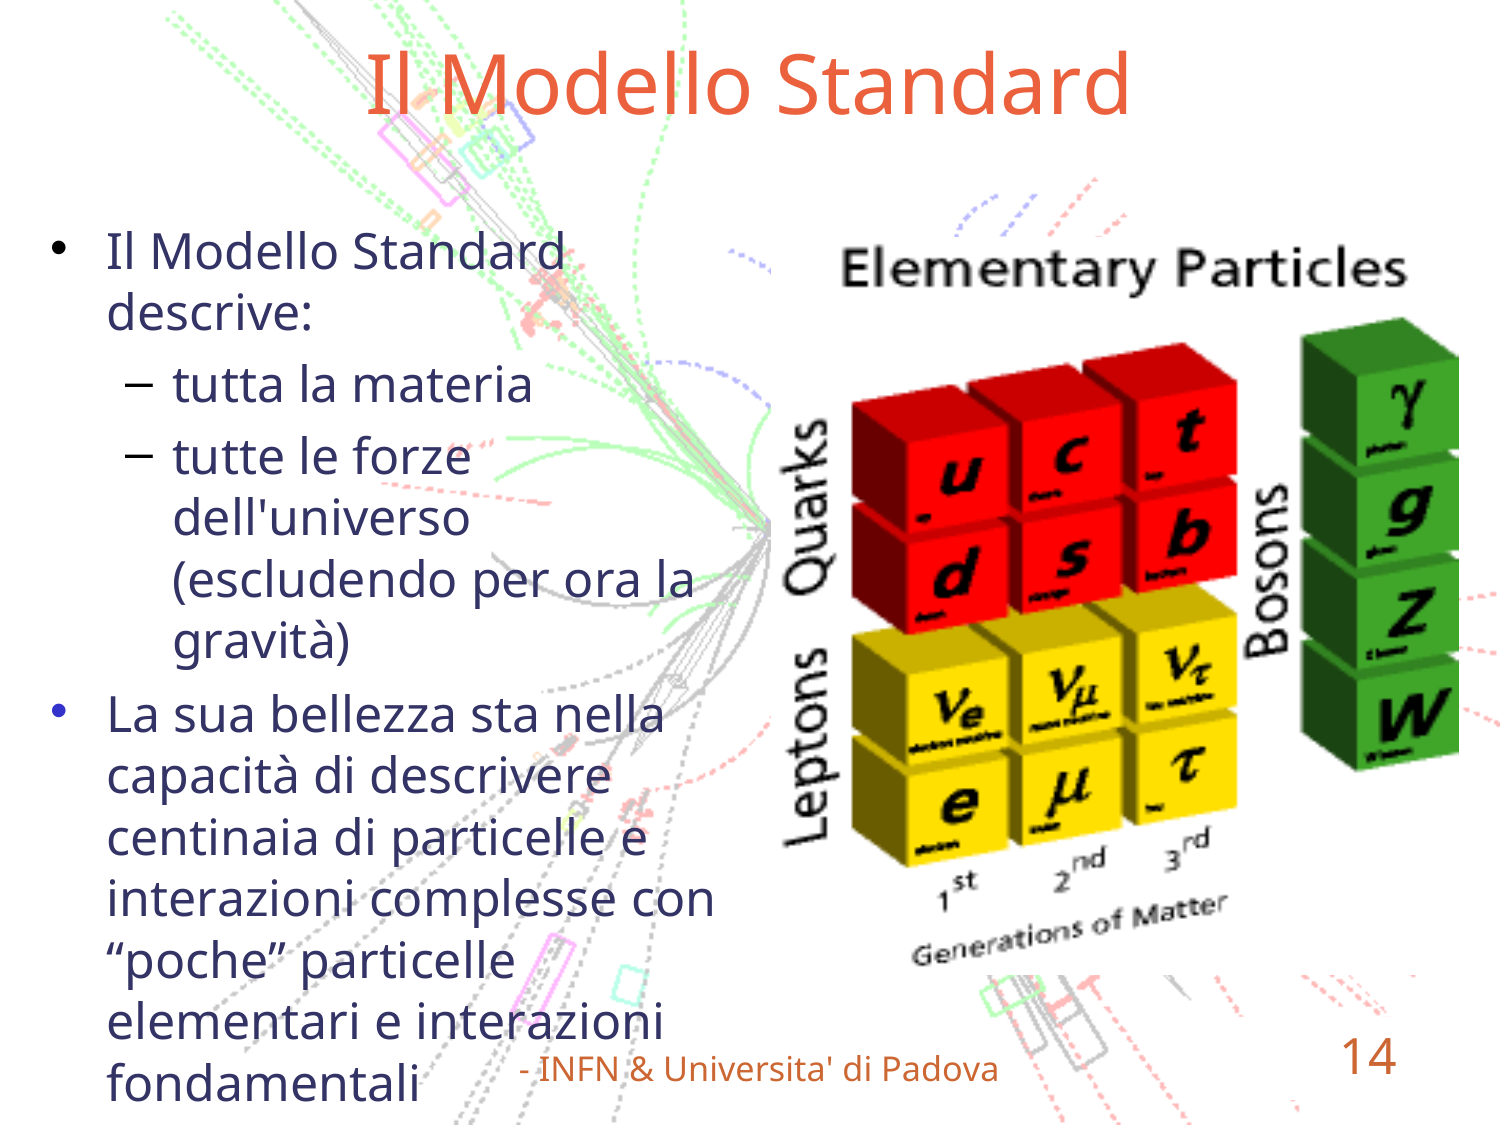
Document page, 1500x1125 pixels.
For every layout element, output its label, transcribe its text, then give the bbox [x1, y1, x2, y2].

title Il Modello Standard [0, 0, 1500, 189]
list Il Modello Standard descrive: tutta la materia tutte le forze dell'universo (escludendo per ora la gravità) La sua bellezza sta nella capacità di descrivere centinaia di particelle e interazioni complesse con “poche” particelle elementari e interazioni fondamentali [35, 212, 774, 1034]
picture [0, 189, 1500, 1125]
